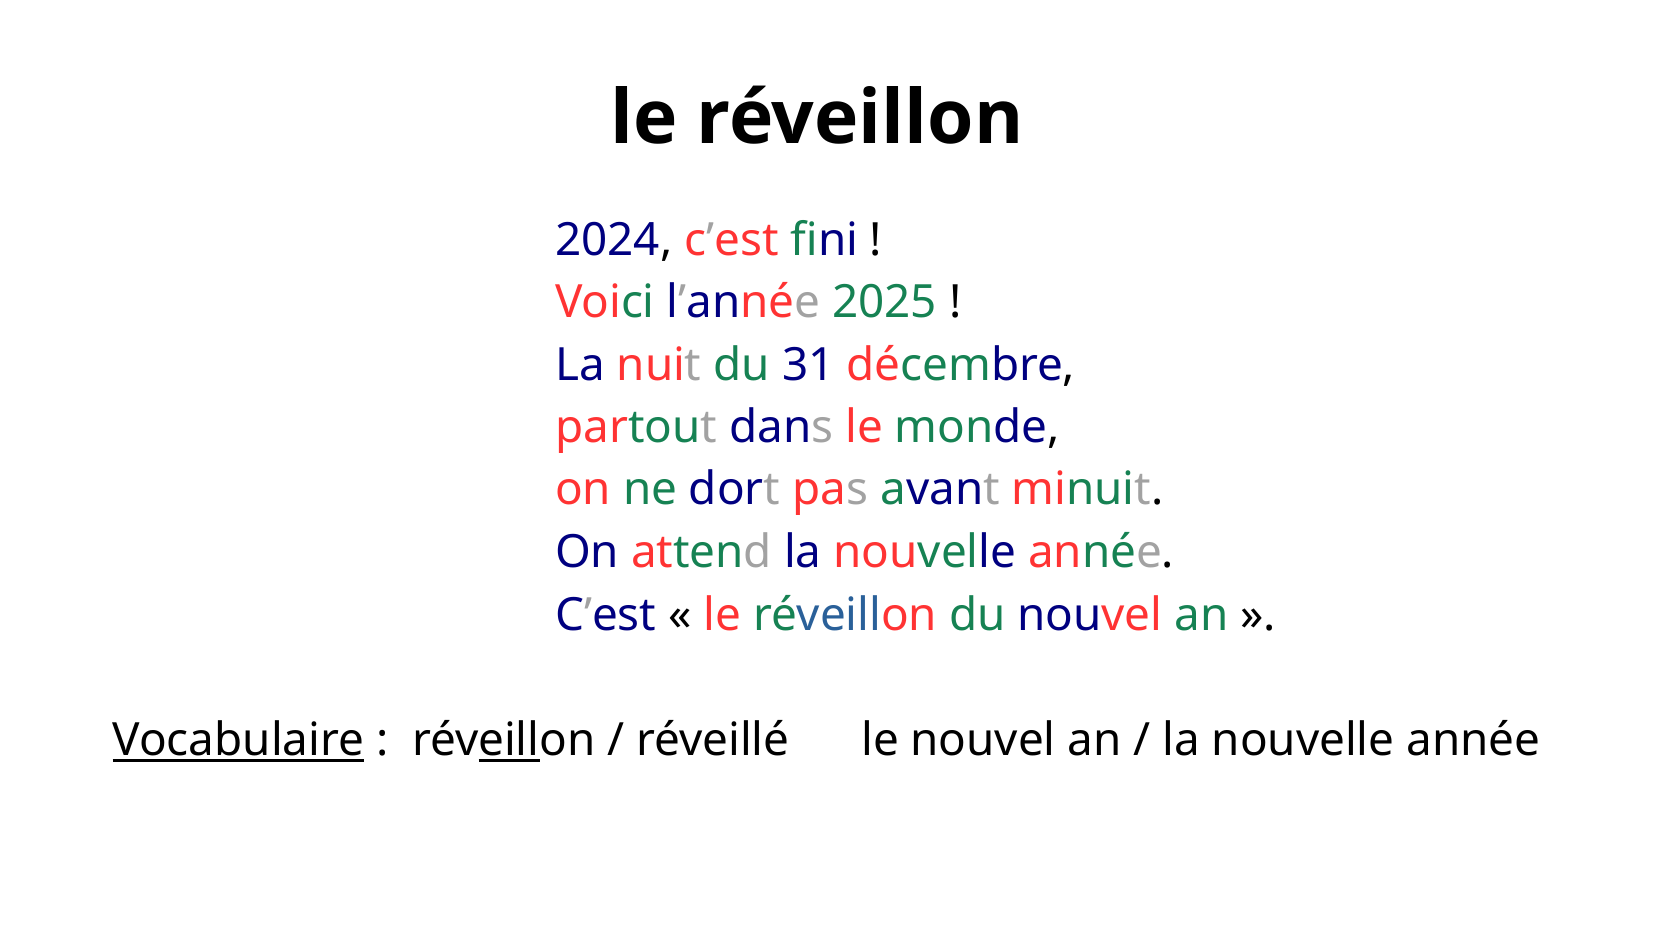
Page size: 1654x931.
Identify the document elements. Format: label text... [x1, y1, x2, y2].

title le réveillon [82, 37, 1571, 193]
subtitle 2024, c’est fini ! Voici l’année 2025 ! La nuit du 31 décembre, partout dans le monde, on ne dort pas avant minuit. On attend la nouvelle année. C’est « le réveillon du nouvel an ». Vocabulaire : réveillon / réveillé le nouvel an / la nouvelle année [82, 200, 1571, 775]
